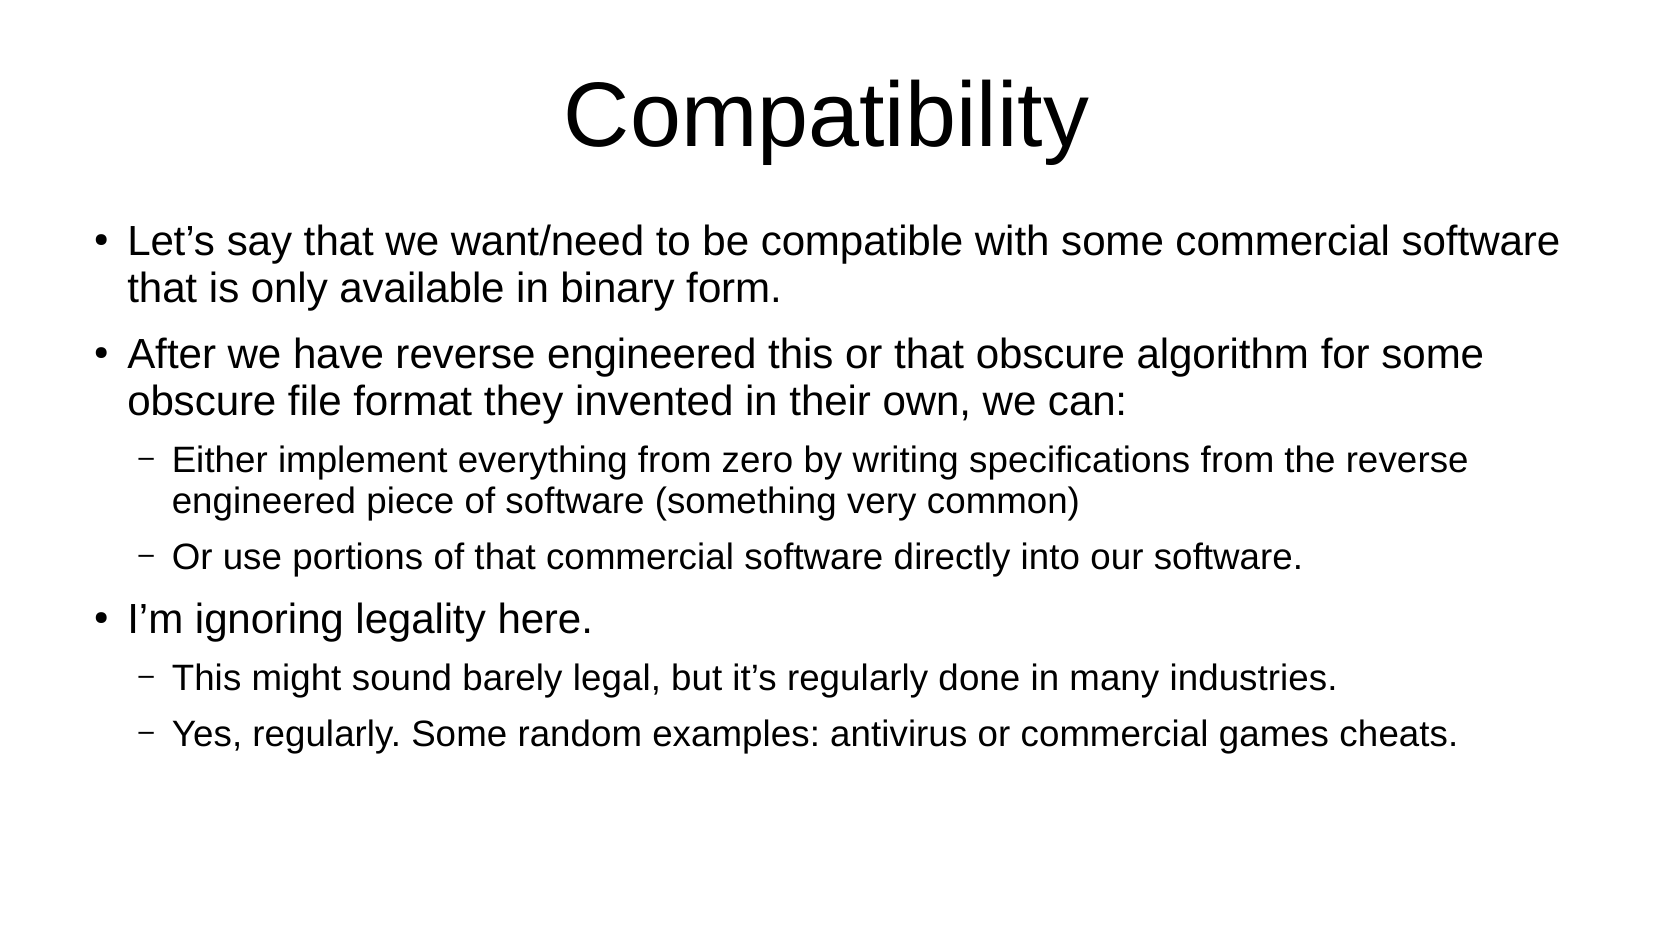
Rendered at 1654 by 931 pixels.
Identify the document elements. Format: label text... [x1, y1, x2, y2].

list Let’s say that we want/need to be compatible with some commercial software that is only available in binary form. After we have reverse engineered this or that obscure algorithm for some obscure file format they invented in their own, we can: Either implement everything from zero by writing specifications from the reverse engineered piece of software (something very common) Or use portions of that commercial software directly into our software. I’m ignoring legality here. This might sound barely legal, but it’s regularly done in many industries. Yes, regularly. Some random examples: antivirus or commercial games cheats. [82, 217, 1571, 758]
title Compatibility [82, 37, 1571, 193]
